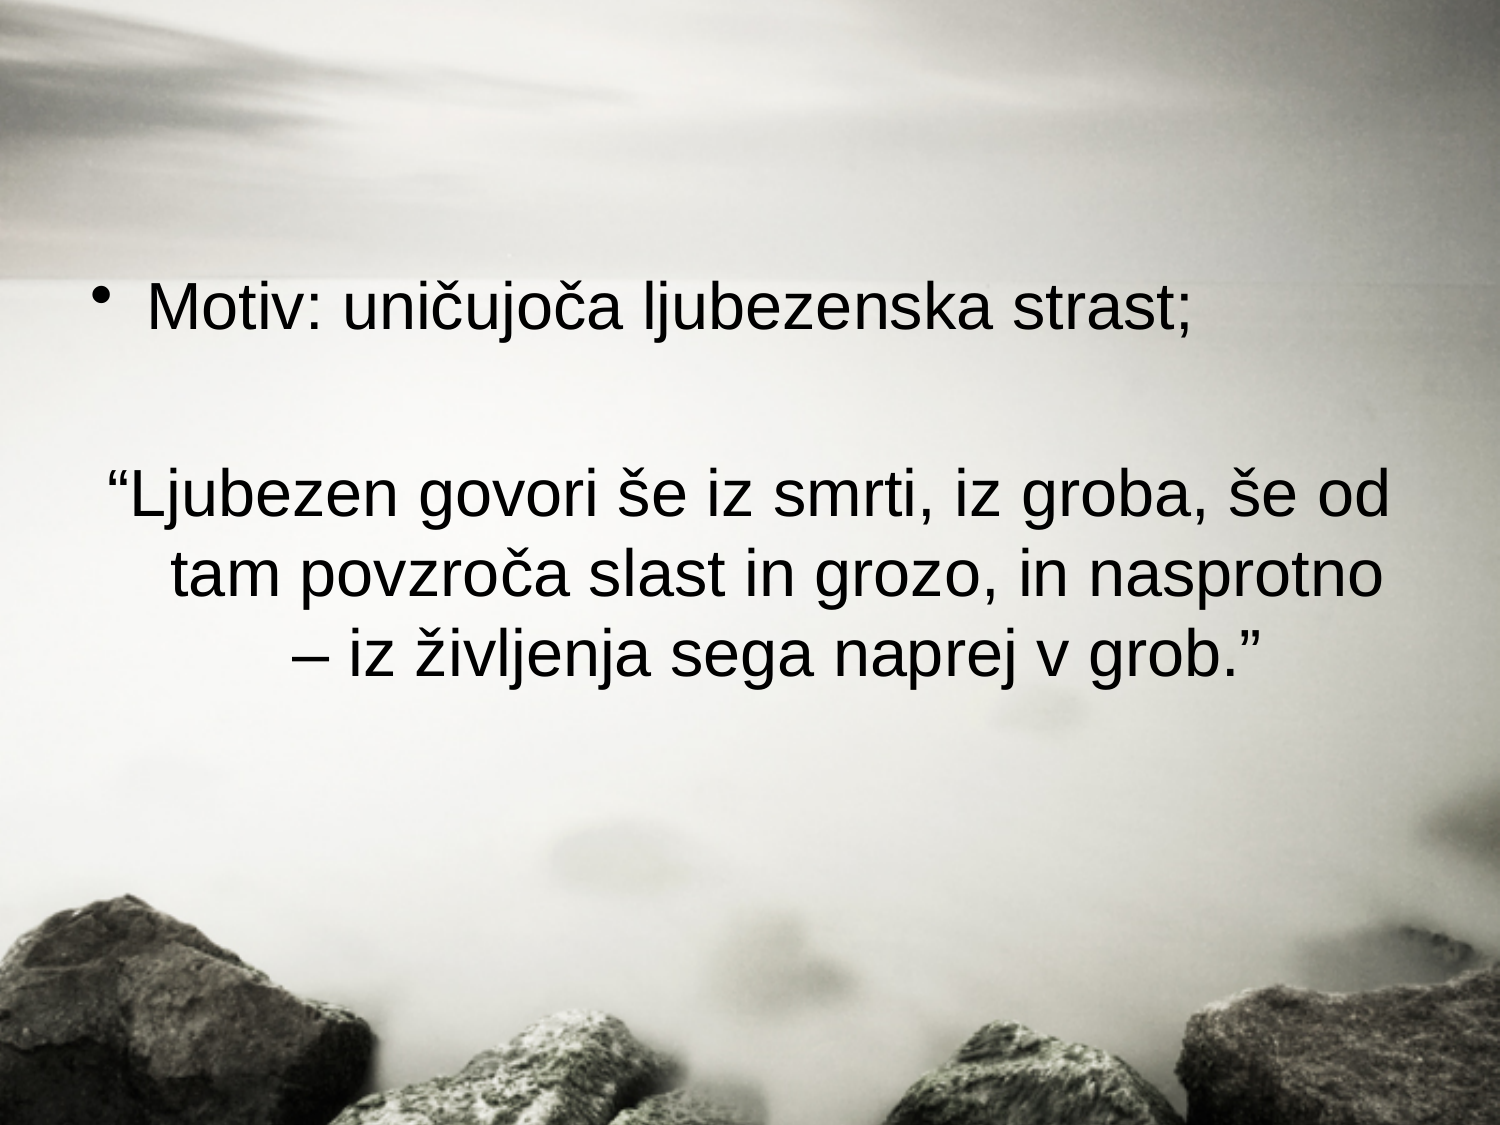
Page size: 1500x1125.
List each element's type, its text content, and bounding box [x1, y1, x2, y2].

picture [0, 0, 1500, 1125]
list Motiv: uničujoča ljubezenska strast; “Ljubezen govori še iz smrti, iz groba, še od tam povzroča slast in grozo, in nasprotno – iz življenja sega naprej v grob.” [75, 255, 1425, 1005]
